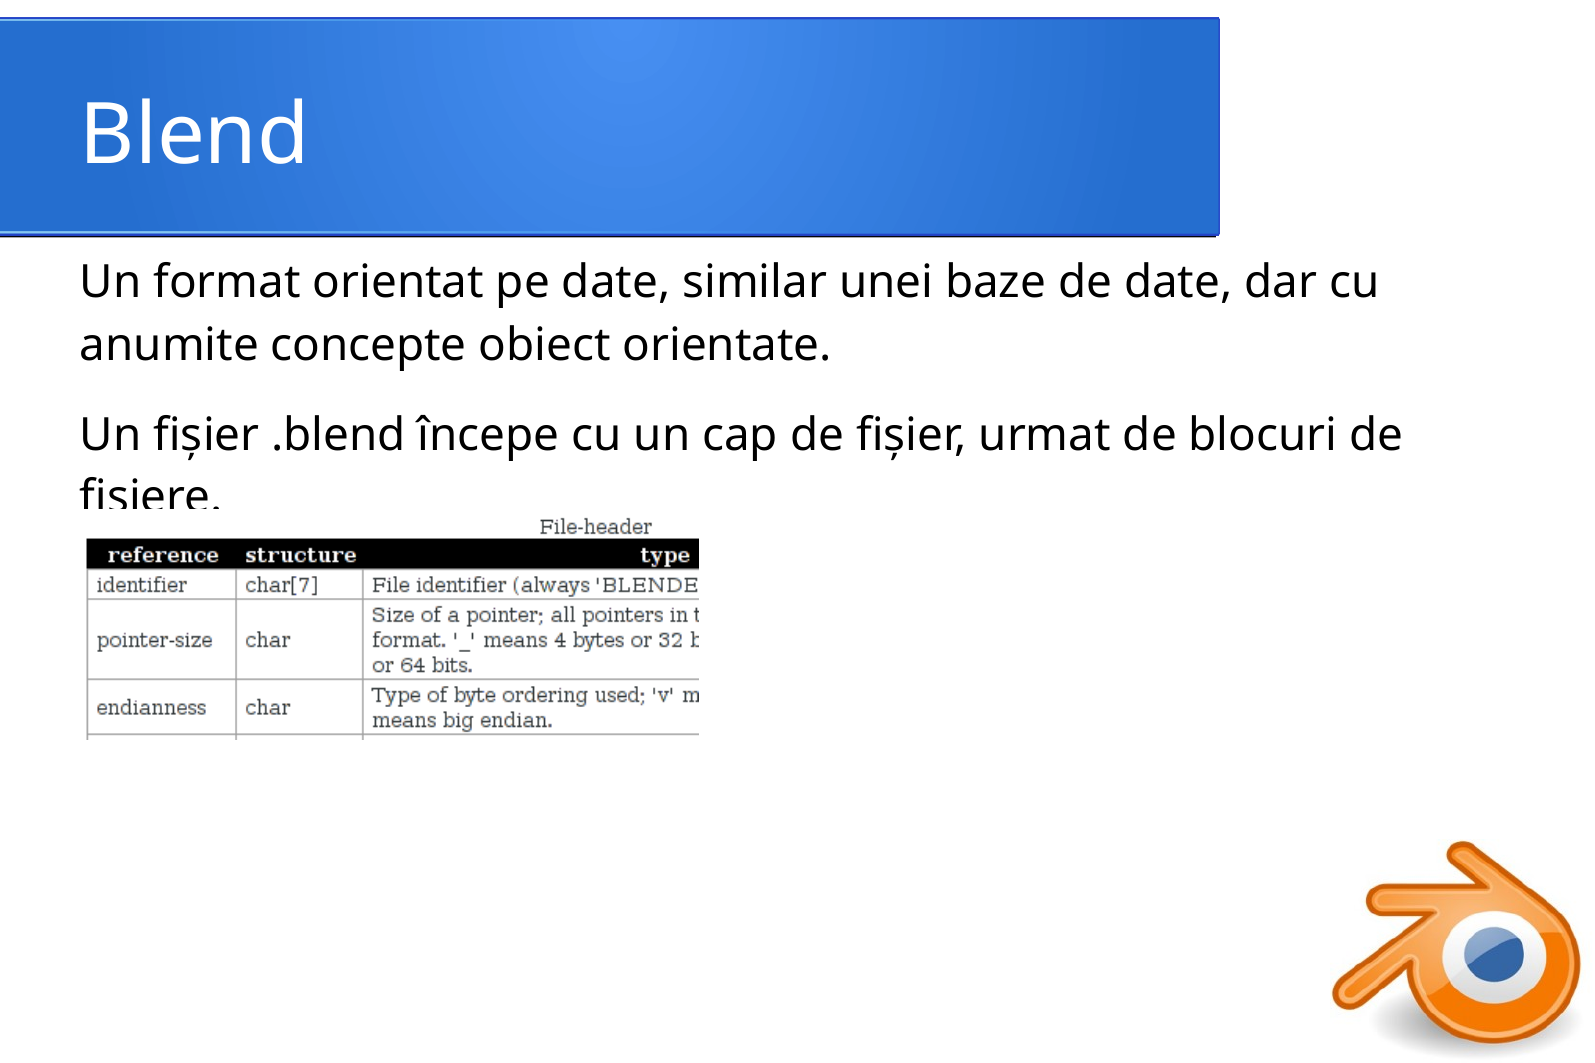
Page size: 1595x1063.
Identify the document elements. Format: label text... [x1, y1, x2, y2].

list Un format orientat pe date, similar unei baze de date, dar cu anumite concepte obiect orientate. Un fișier .blend începe cu un cap de fișier, urmat de blocuri de fișiere. [79, 248, 1483, 866]
title Blend [79, 42, 1206, 220]
picture [1330, 839, 1595, 1063]
picture [79, 509, 699, 740]
picture [0, 15, 1224, 242]
